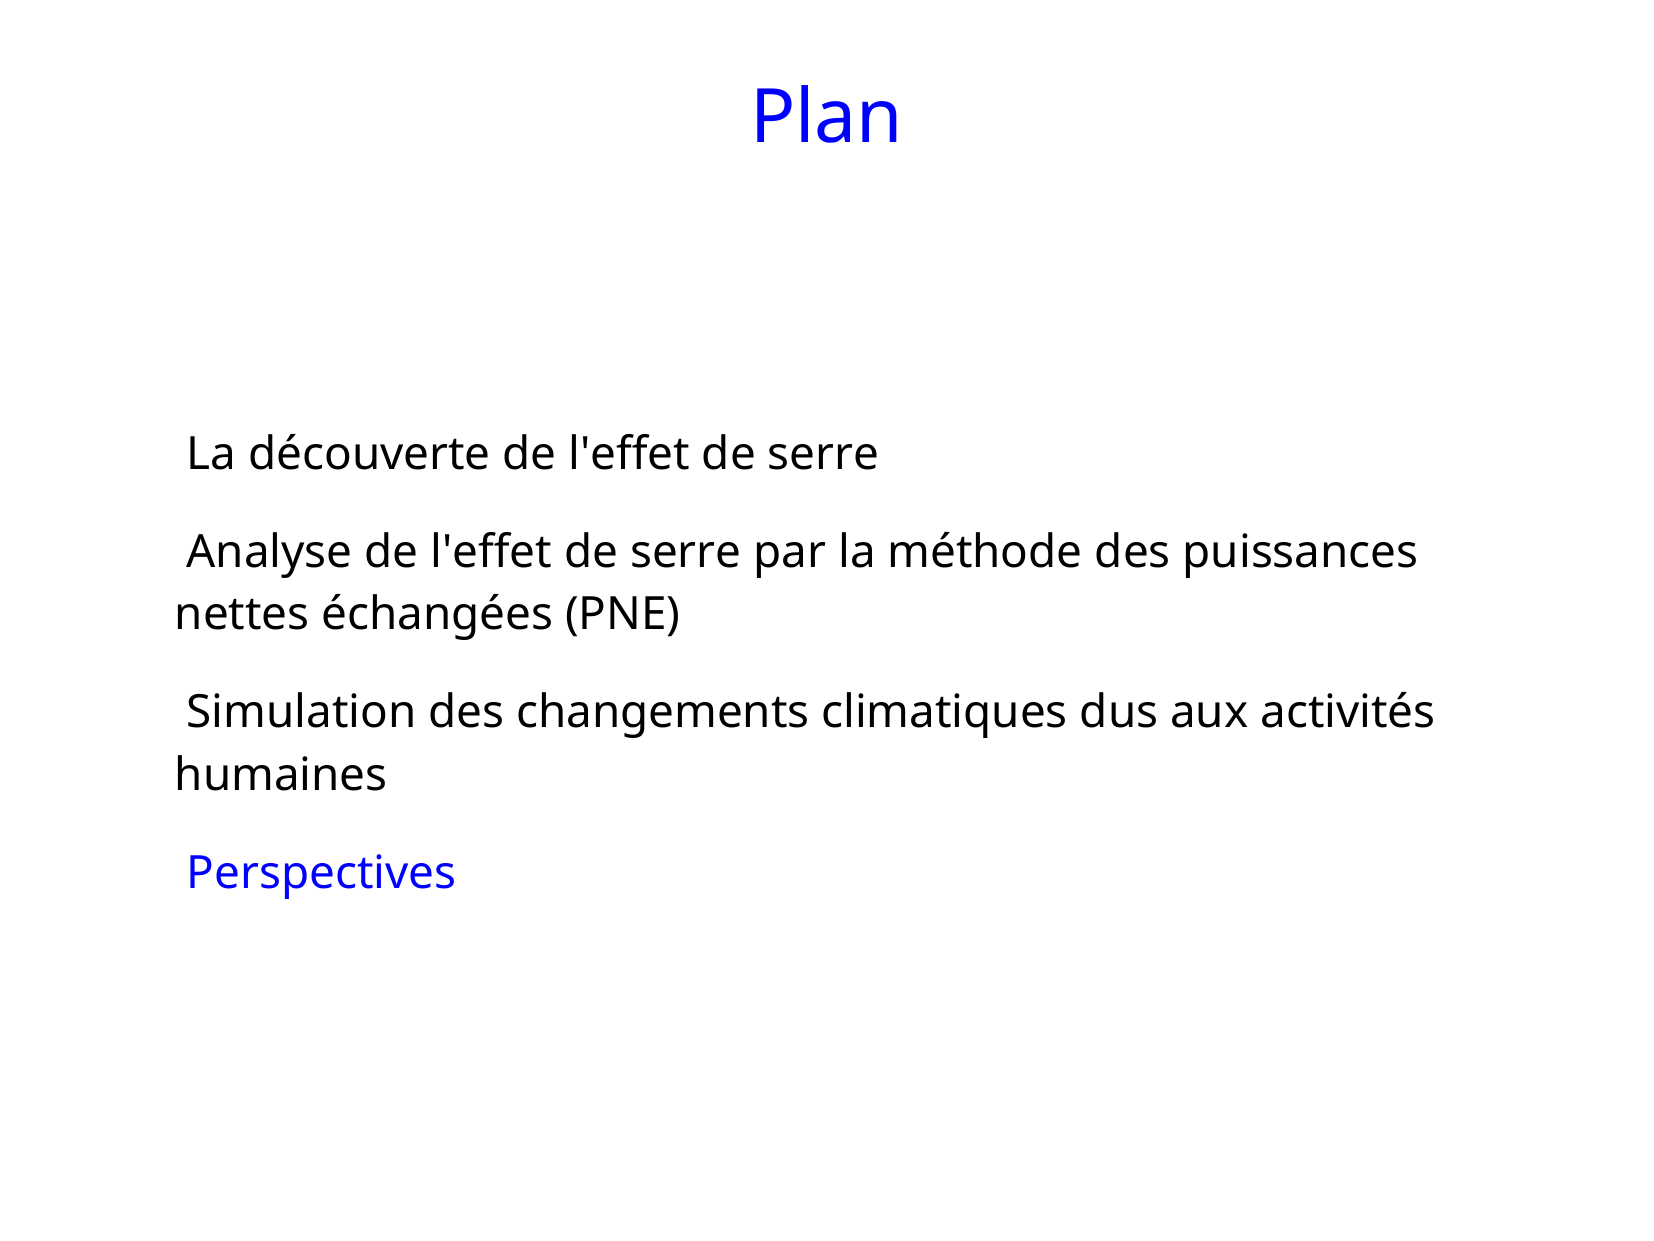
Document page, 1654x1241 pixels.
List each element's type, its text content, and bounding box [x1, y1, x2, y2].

text_box La découverte de l'effet de serre Analyse de l'effet de serre par la méthode des puissances nettes échangées (PNE) Simulation des changements climatiques dus aux activités humaines Perspectives [160, 412, 1525, 848]
title Plan [82, 21, 1571, 206]
